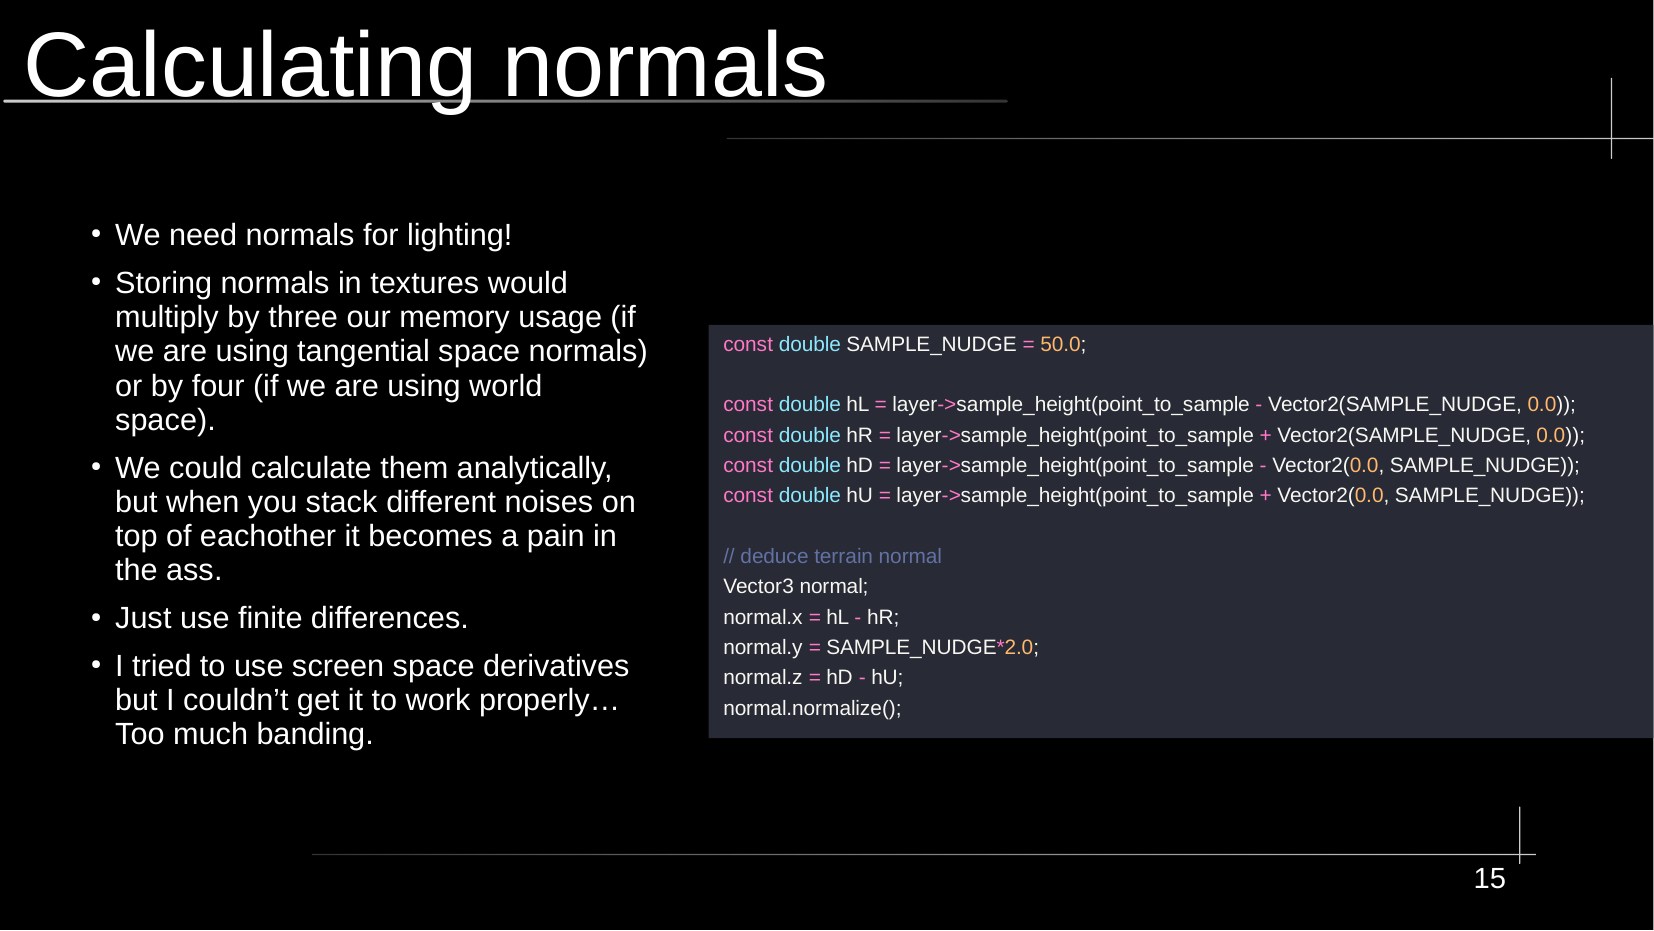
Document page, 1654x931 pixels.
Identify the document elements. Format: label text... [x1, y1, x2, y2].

title Calculating normals [23, 11, 1589, 119]
list We need normals for lighting! Storing normals in textures would multiply by three our memory usage (if we are using tangential space normals) or by four (if we are using world space). We could calculate them analytically, but when you stack different noises on top of eachother it becomes a pain in the ass. Just use finite differences. I tried to use screen space derivatives but I couldn’t get it to work properly… Too much banding. [82, 217, 650, 758]
text_box const double SAMPLE_NUDGE = 50.0; const double hL = layer->sample_height(point_to_sample - Vector2(SAMPLE_NUDGE, 0.0)); const double hR = layer->sample_height(point_to_sample + Vector2(SAMPLE_NUDGE, 0.0)); const double hD = layer->sample_height(point_to_sample - Vector2(0.0, SAMPLE_NUDGE)); const double hU = layer->sample_height(point_to_sample + Vector2(0.0, SAMPLE_NUDGE)); // deduce terrain normal Vector3 normal; normal.x = hL - hR; normal.y = SAMPLE_NUDGE*2.0; normal.z = hD - hU; normal.normalize(); [708, 324, 1654, 739]
